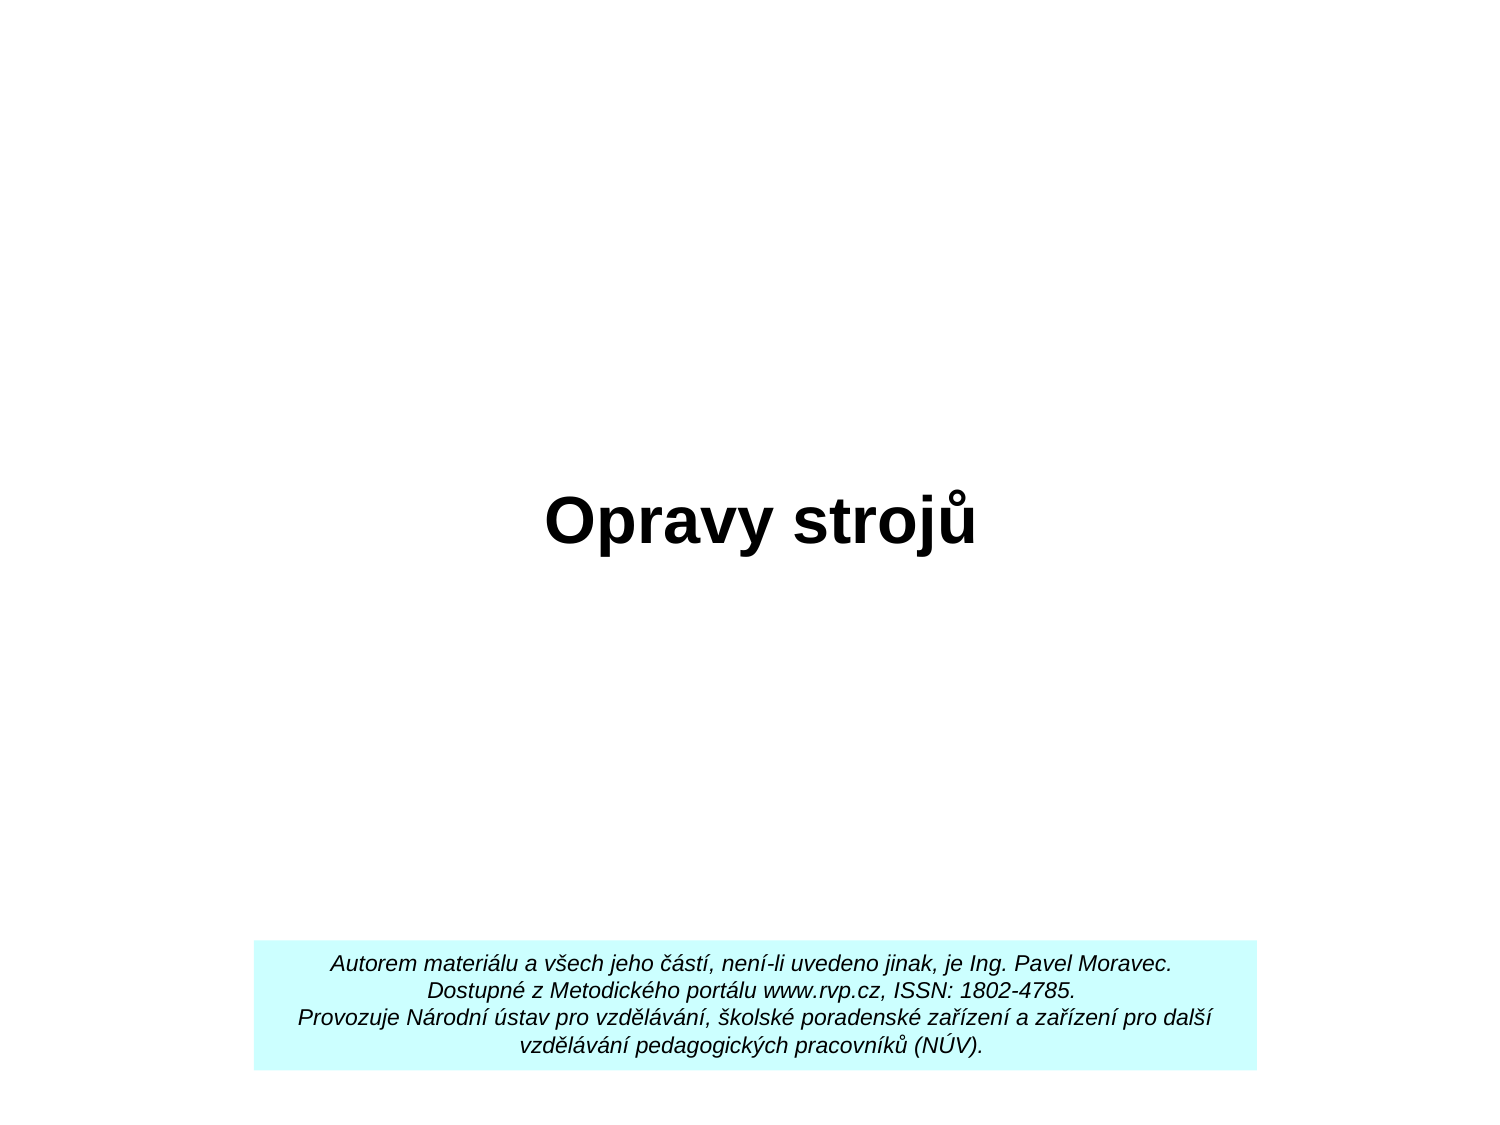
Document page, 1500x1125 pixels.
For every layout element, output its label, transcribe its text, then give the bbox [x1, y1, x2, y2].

text_box Autorem materiálu a všech jeho částí, není-li uvedeno jinak, je Ing. Pavel Moravec. Dostupné z Metodického portálu www.rvp.cz, ISSN: 1802-4785. Provozuje Národní ústav pro vzdělávání, školské poradenské zařízení a zařízení pro další vzdělávání pedagogických pracovníků (NÚV). [253, 940, 1257, 1071]
title Opravy strojů [123, 229, 1399, 885]
